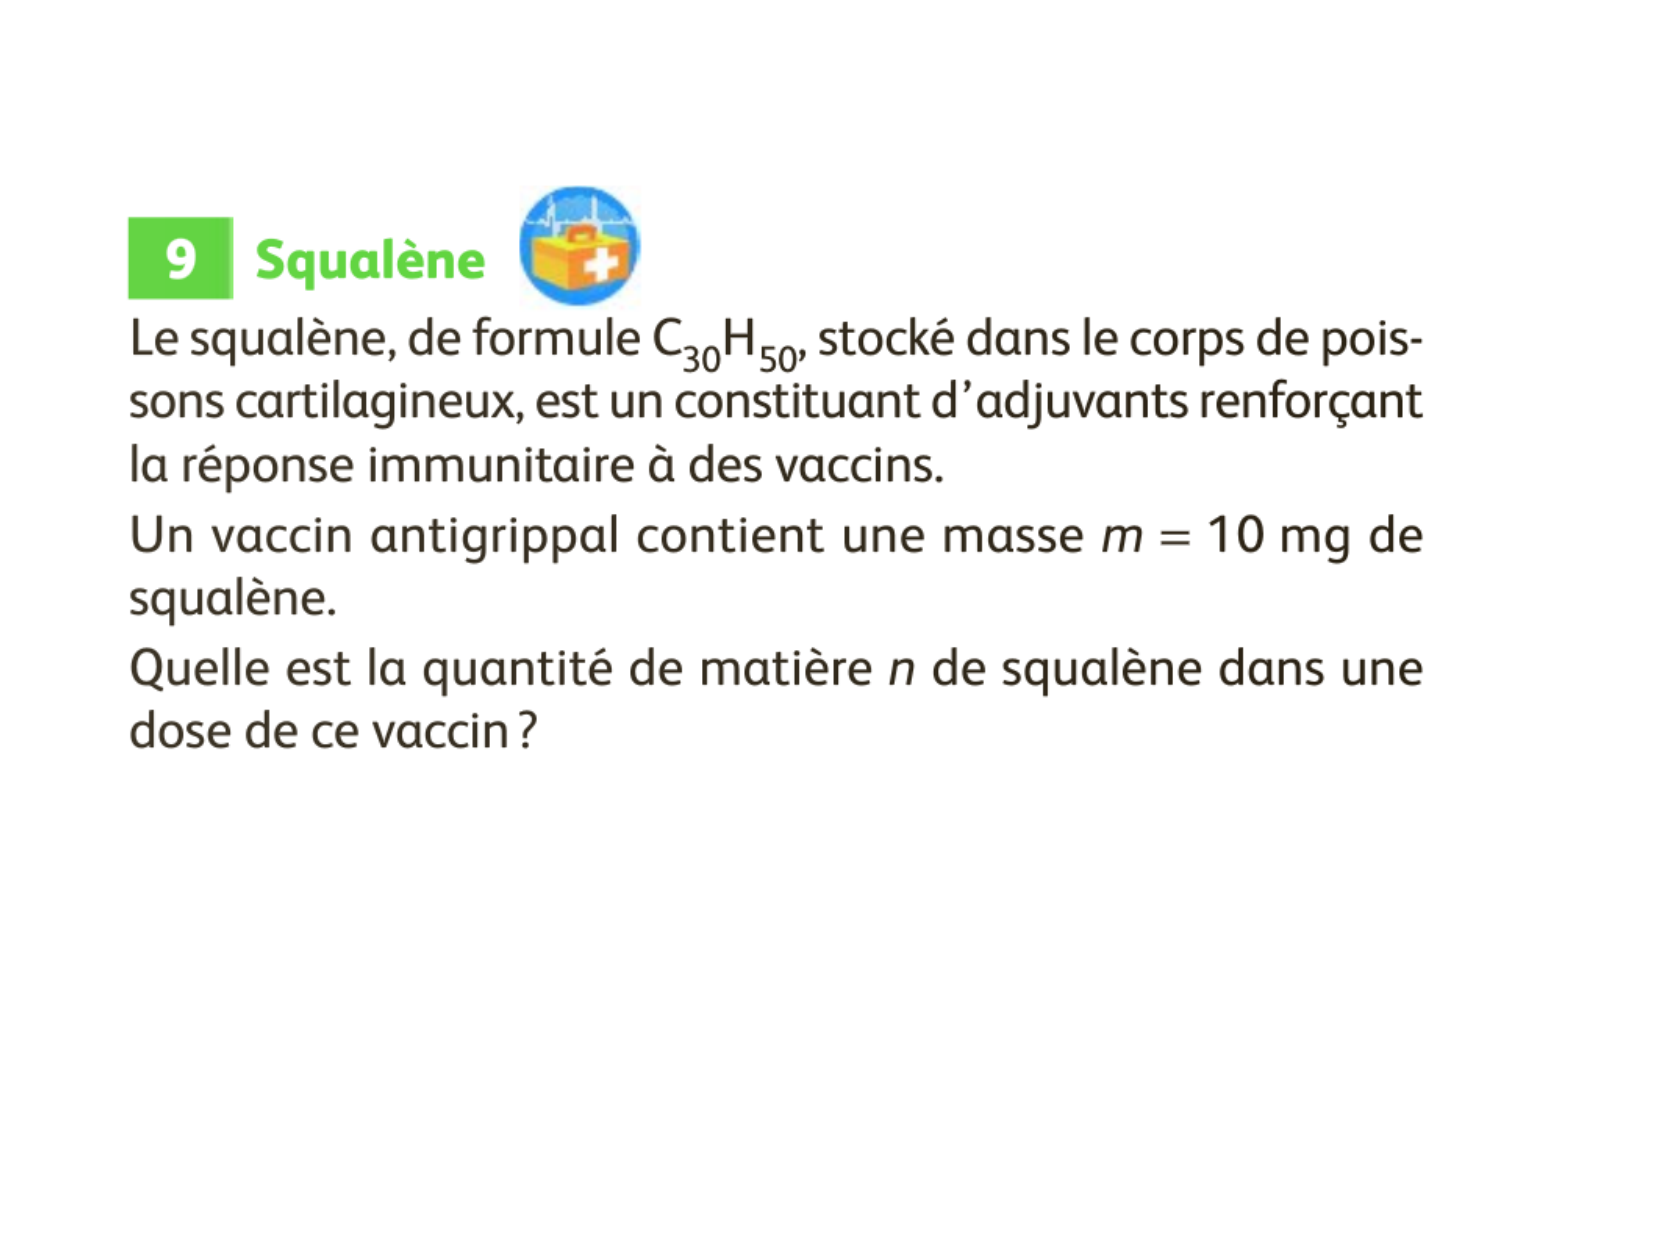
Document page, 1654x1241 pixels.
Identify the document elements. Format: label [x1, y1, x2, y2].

picture [118, 175, 1445, 768]
